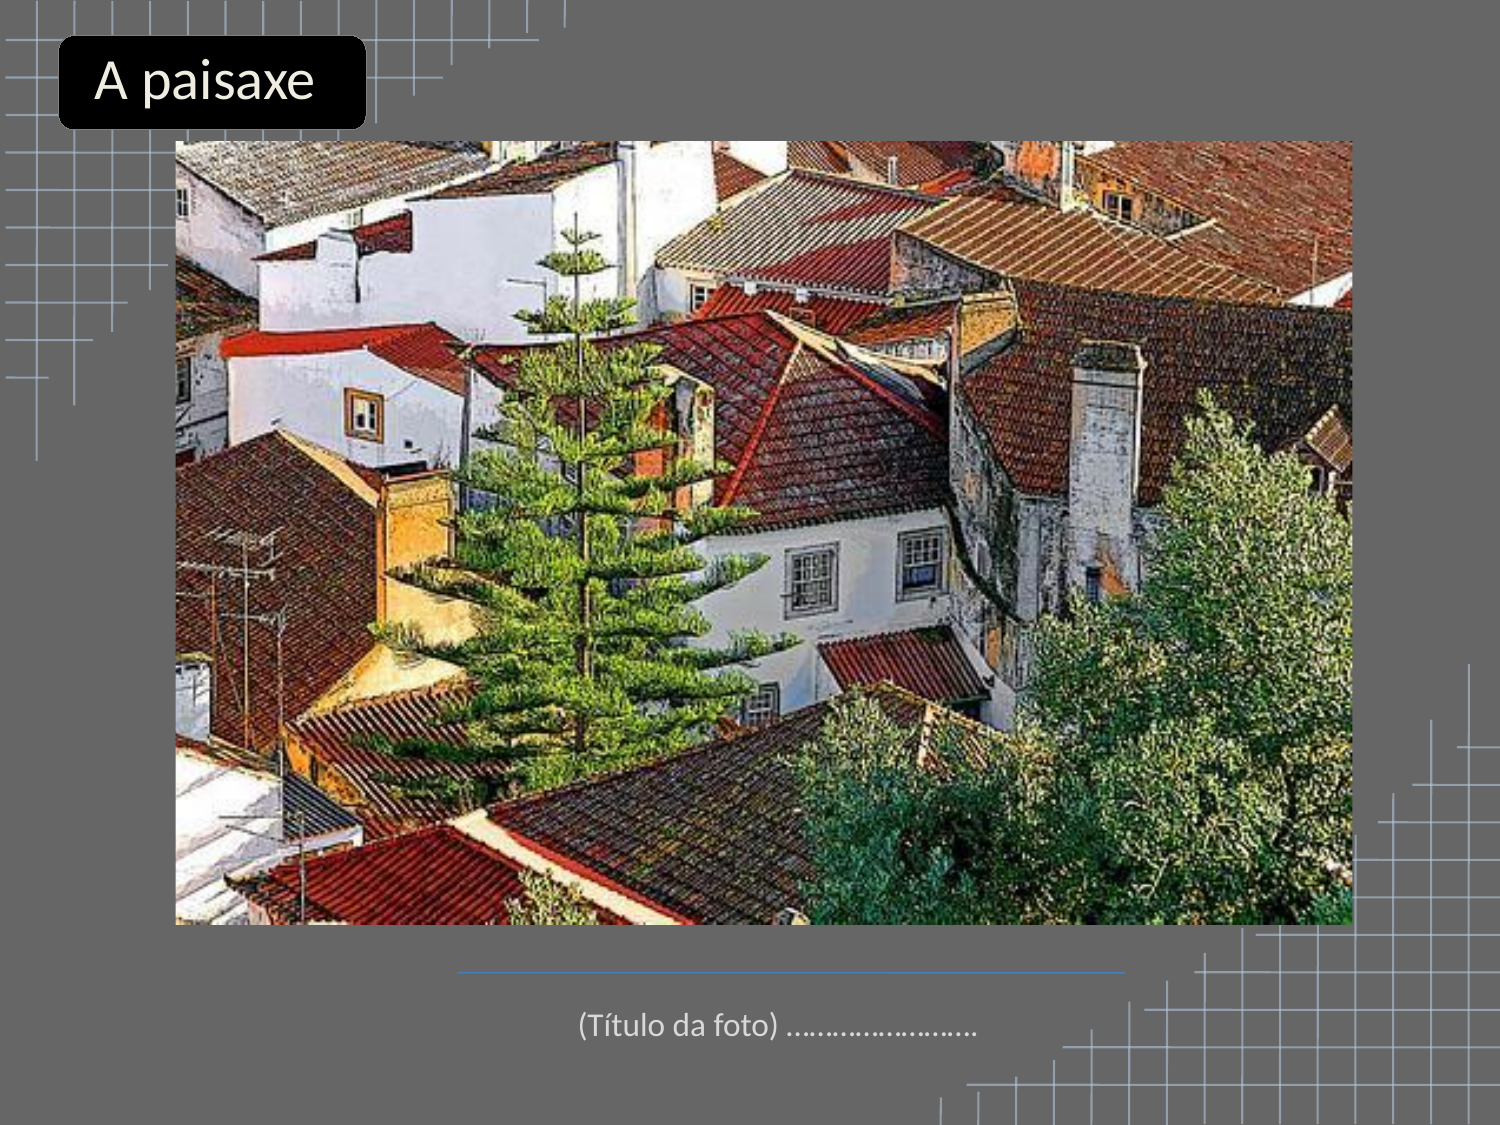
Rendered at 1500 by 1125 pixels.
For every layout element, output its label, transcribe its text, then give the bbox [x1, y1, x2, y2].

text_box [69, 35, 367, 130]
text_box [175, 141, 1353, 925]
text_box (Título da foto) ……………………. [562, 996, 996, 1052]
title A paisaxe [58, 23, 352, 129]
